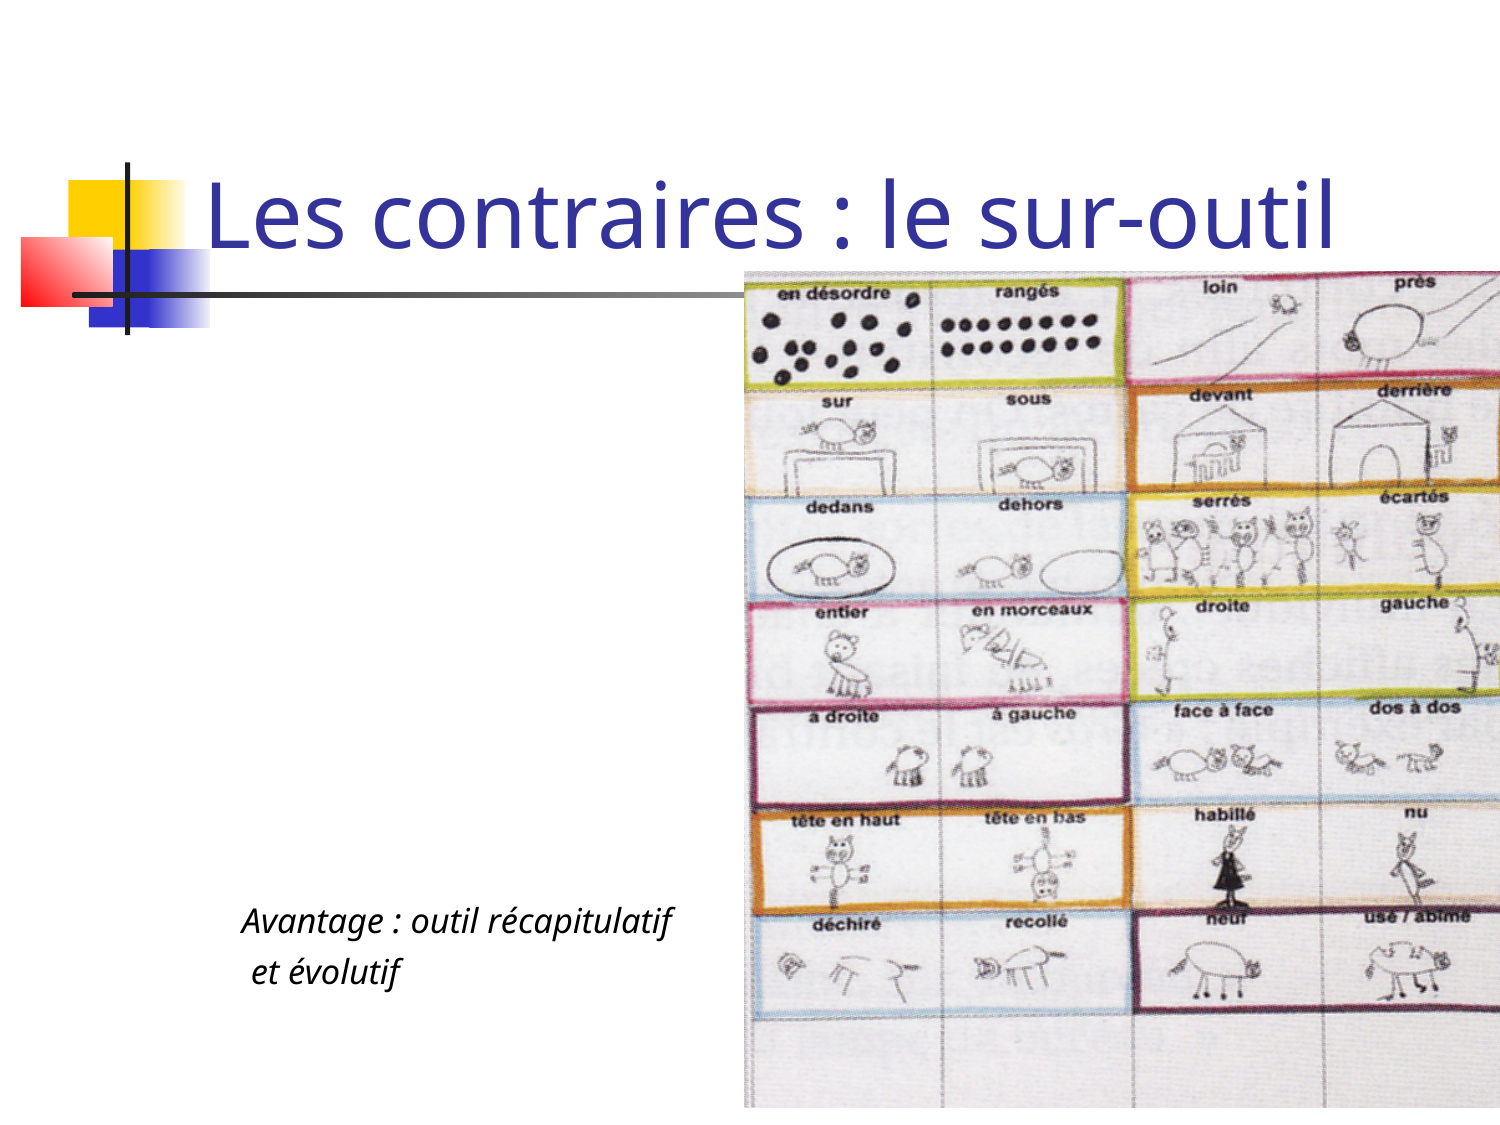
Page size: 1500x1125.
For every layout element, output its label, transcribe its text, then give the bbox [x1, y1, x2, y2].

picture [744, 271, 1500, 1108]
list Avantage : outil récapitulatif et évolutif [193, 330, 744, 1006]
title Les contraires : le sur-outil [188, 35, 1467, 275]
